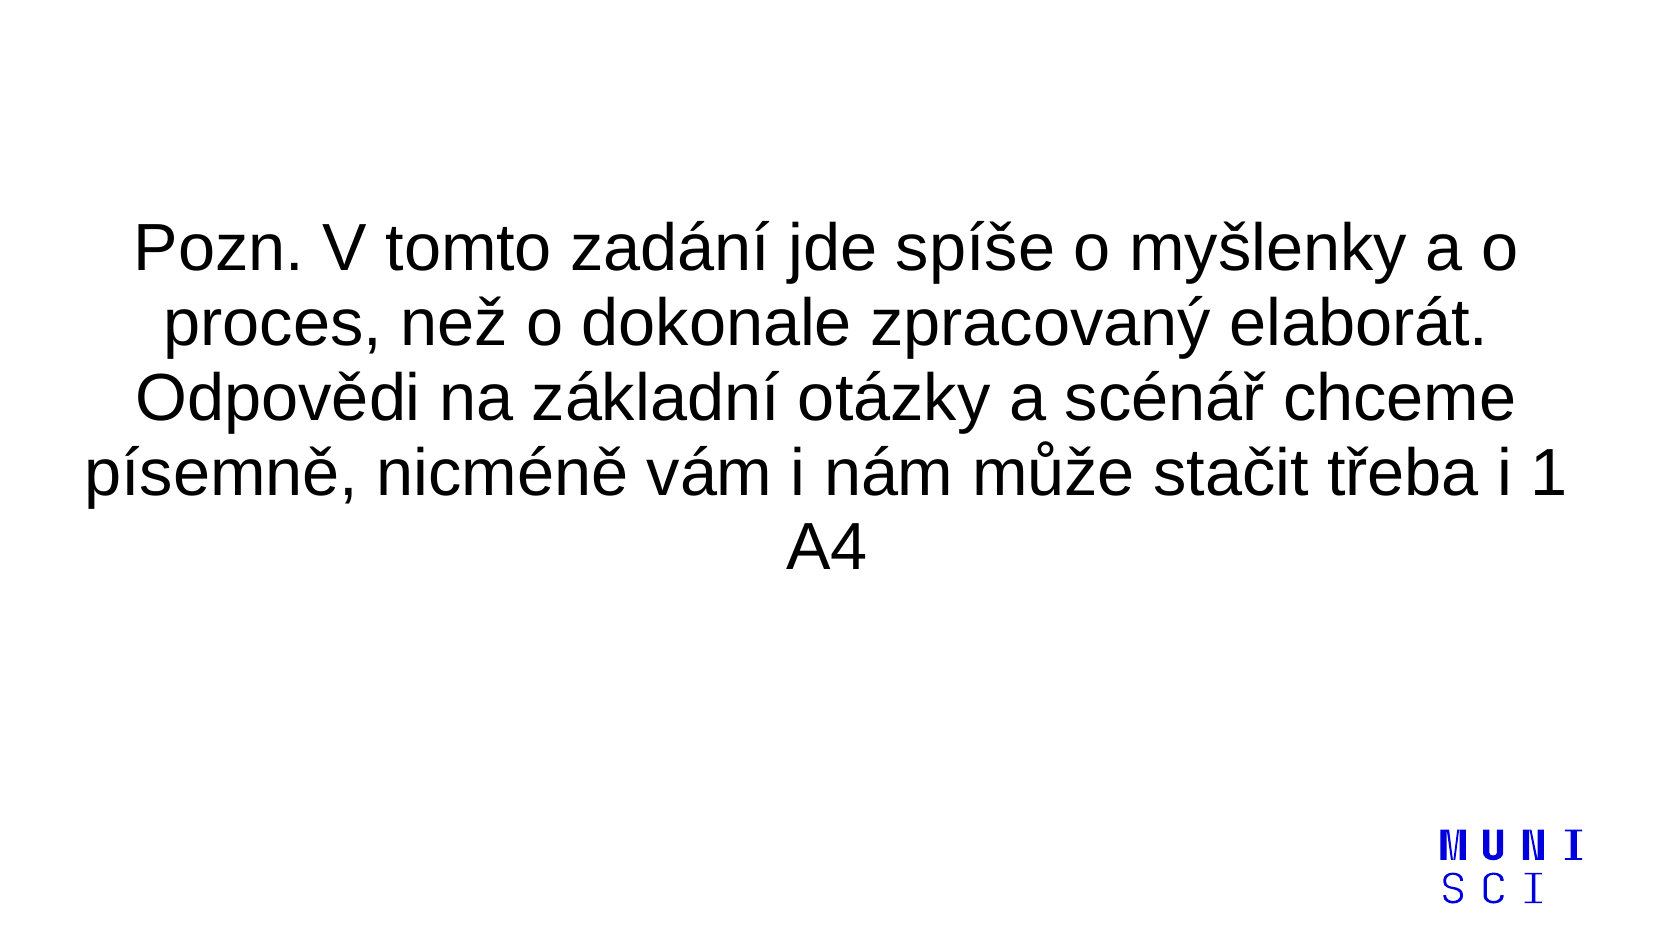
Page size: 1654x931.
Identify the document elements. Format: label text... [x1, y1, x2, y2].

subtitle Pozn. V tomto zadání jde spíše o myšlenky a o proces, než o dokonale zpracovaný elaborát. Odpovědi na základní otázky a scénář chceme písemně, nicméně vám i nám může stačit třeba i 1 A4 [82, 37, 1571, 758]
